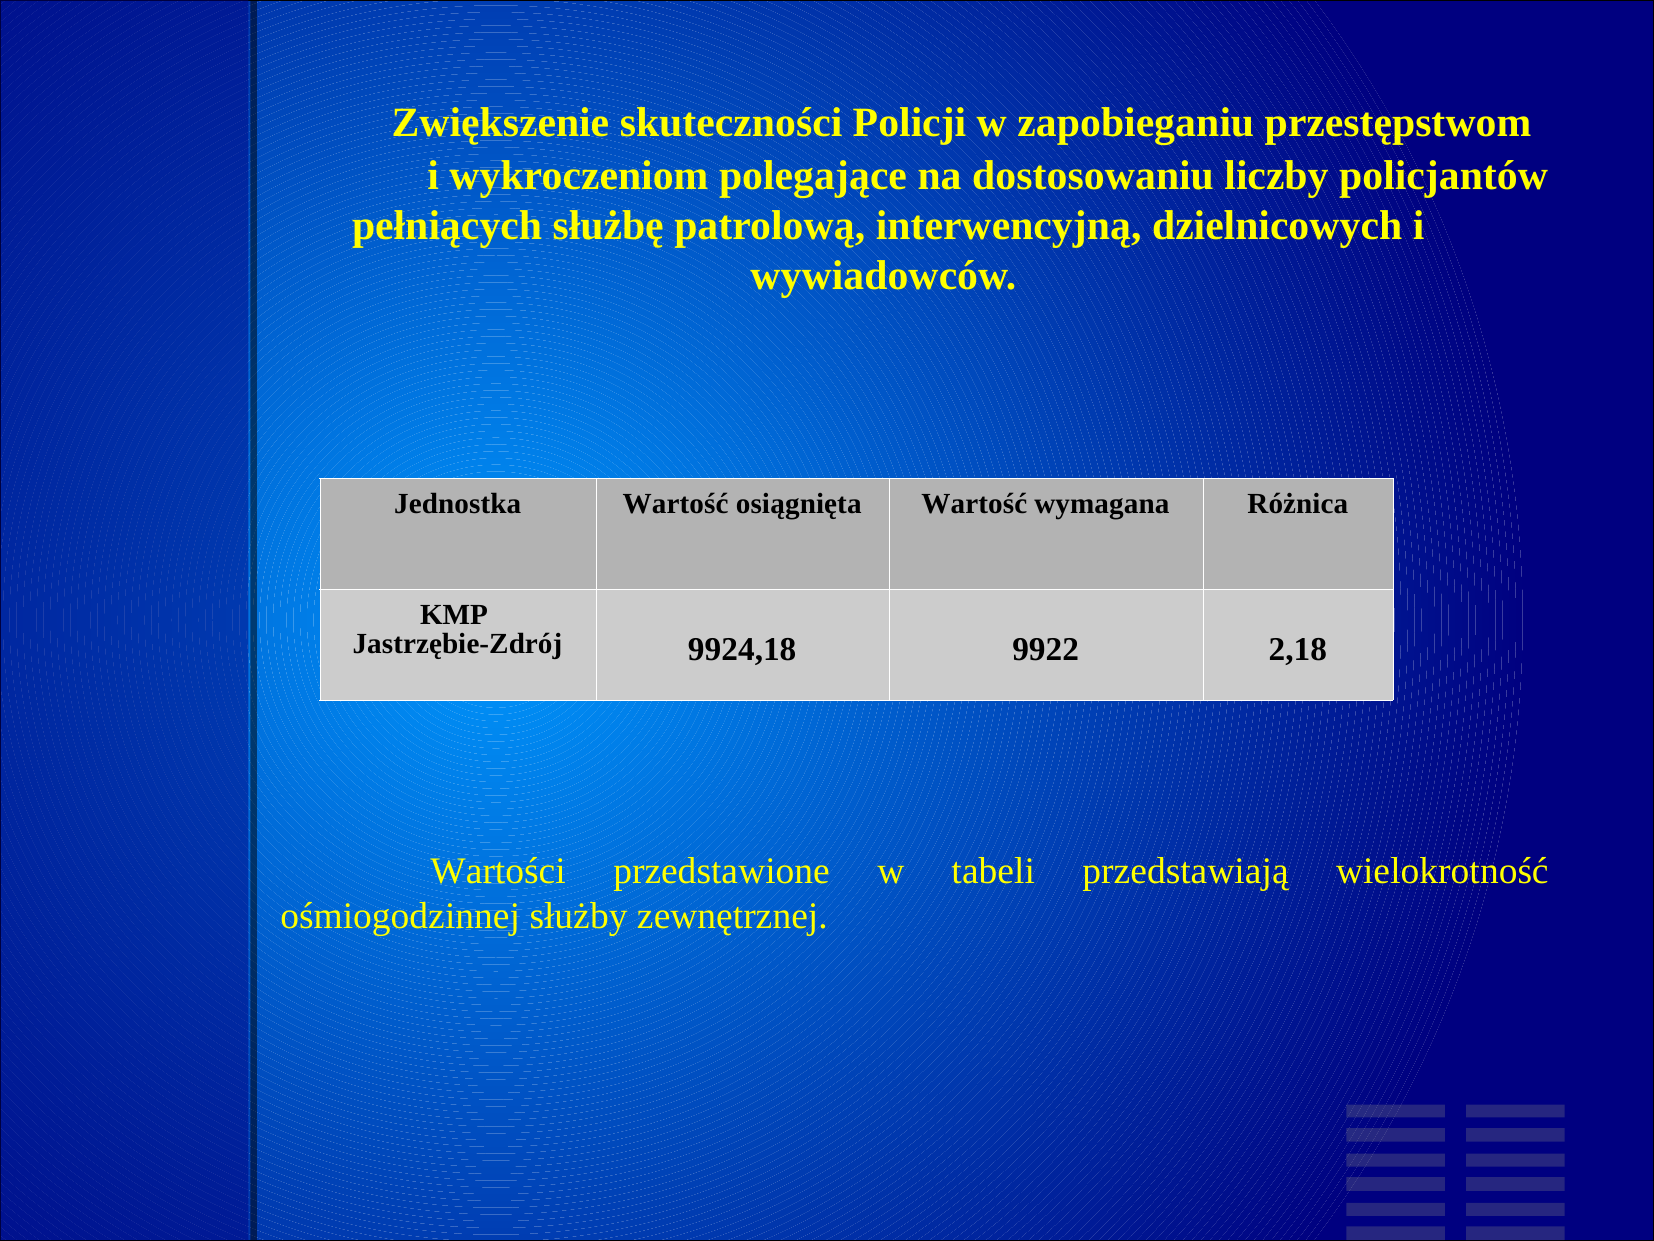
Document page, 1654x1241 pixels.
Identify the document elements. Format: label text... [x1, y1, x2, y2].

text_box Wartości przedstawione w tabeli przedstawiają wielokrotność ośmiogodzinnej służby zewnętrznej. [265, 838, 1565, 1093]
table_cell 2,18 [1204, 590, 1393, 700]
table_header Jednostka [321, 479, 596, 589]
table_cell 9924,18 [597, 590, 889, 700]
table_cell KMP Jastrzębie-Zdrój [321, 590, 596, 700]
table_header Różnica [1204, 479, 1393, 589]
table_cell 9922 [890, 590, 1203, 700]
table_header Wartość wymagana [890, 479, 1203, 589]
title Zwiększenie skuteczności Policji w zapobieganiu przestępstwom i wykroczeniom polegające na dostosowaniu liczby policjantów pełniących służbę patrolową, interwencyjną, dzielnicowych i wywiadowców. [206, 49, 1571, 326]
table_header Wartość osiągnięta [597, 479, 889, 589]
